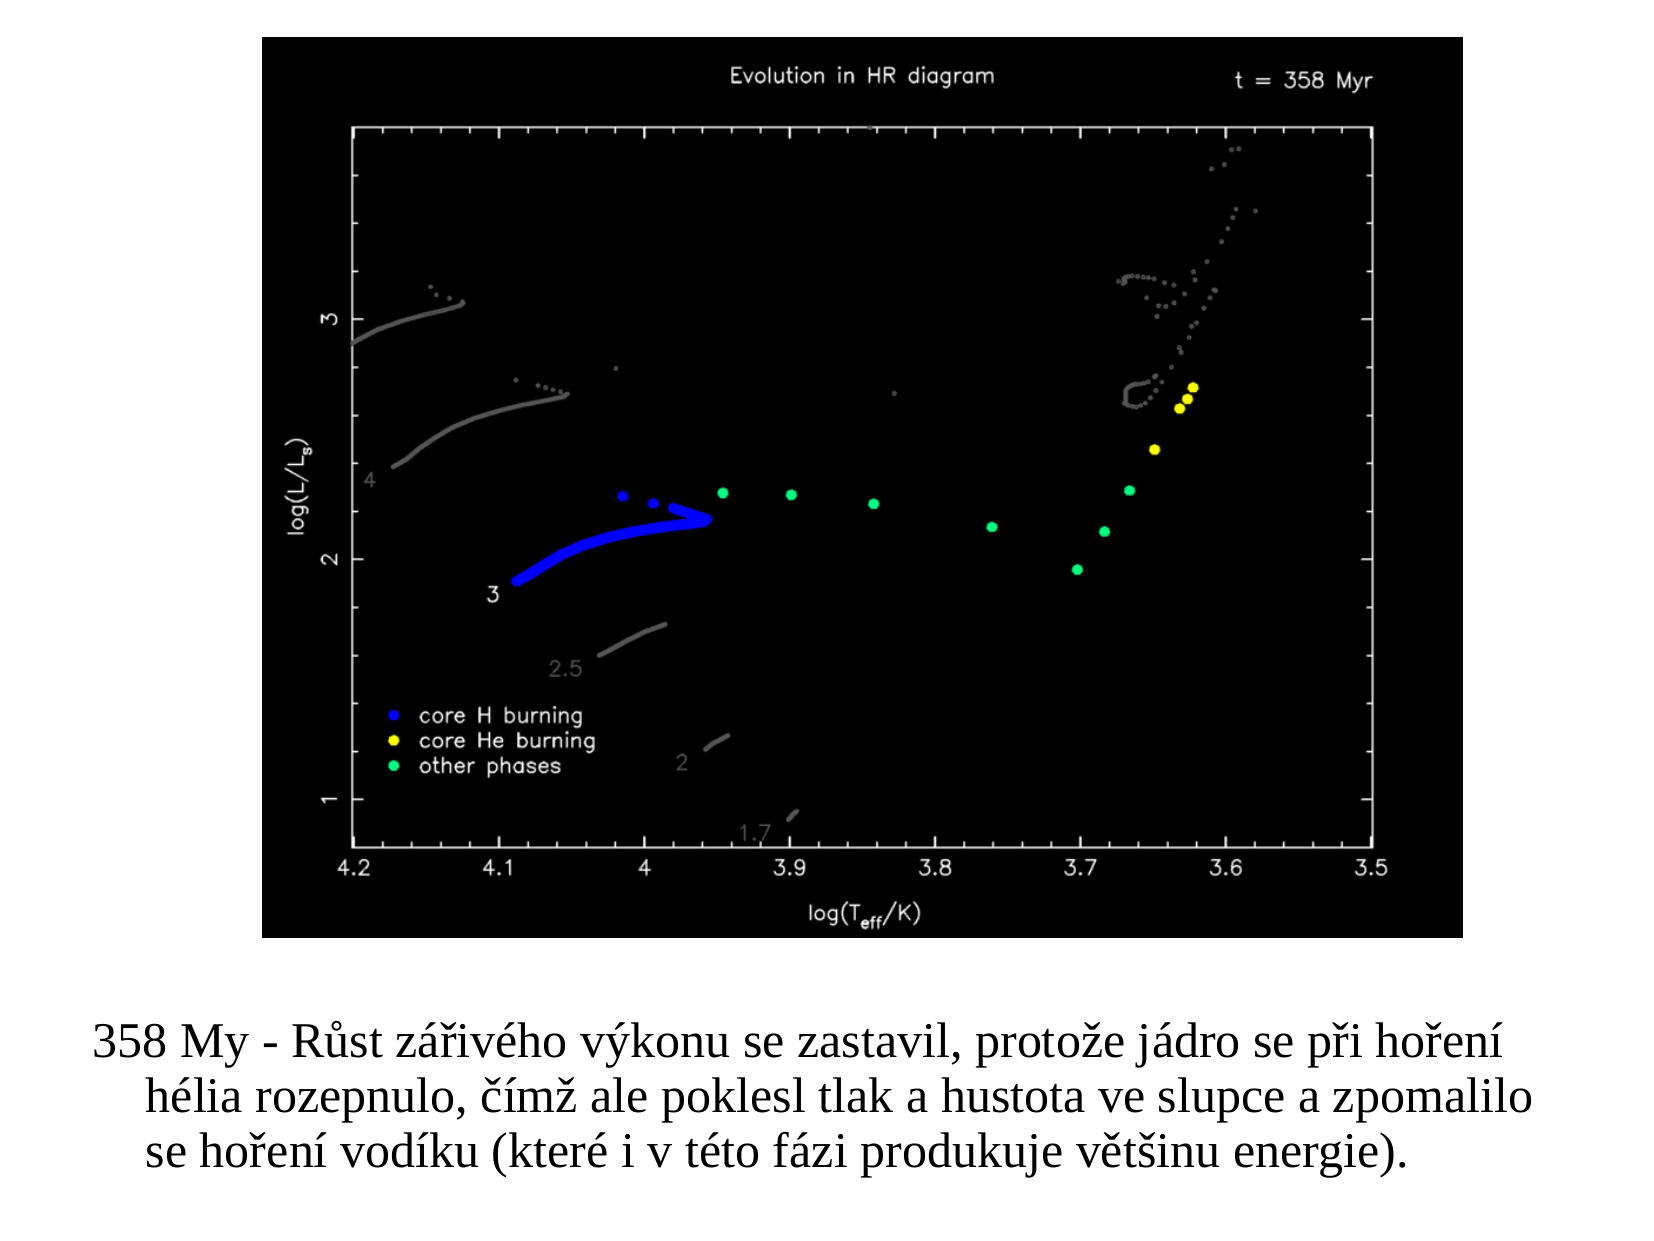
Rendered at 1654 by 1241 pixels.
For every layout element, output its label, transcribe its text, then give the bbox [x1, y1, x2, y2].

list 358 My - Růst zářivého výkonu se zastavil, protože jádro se při hoření hélia rozepnulo, čímž ale poklesl tlak a hustota ve slupce a zpomalilo se hoření vodíku (které i v této fázi produkuje většinu energie). [75, 1012, 1564, 1179]
picture [262, 37, 1463, 938]
